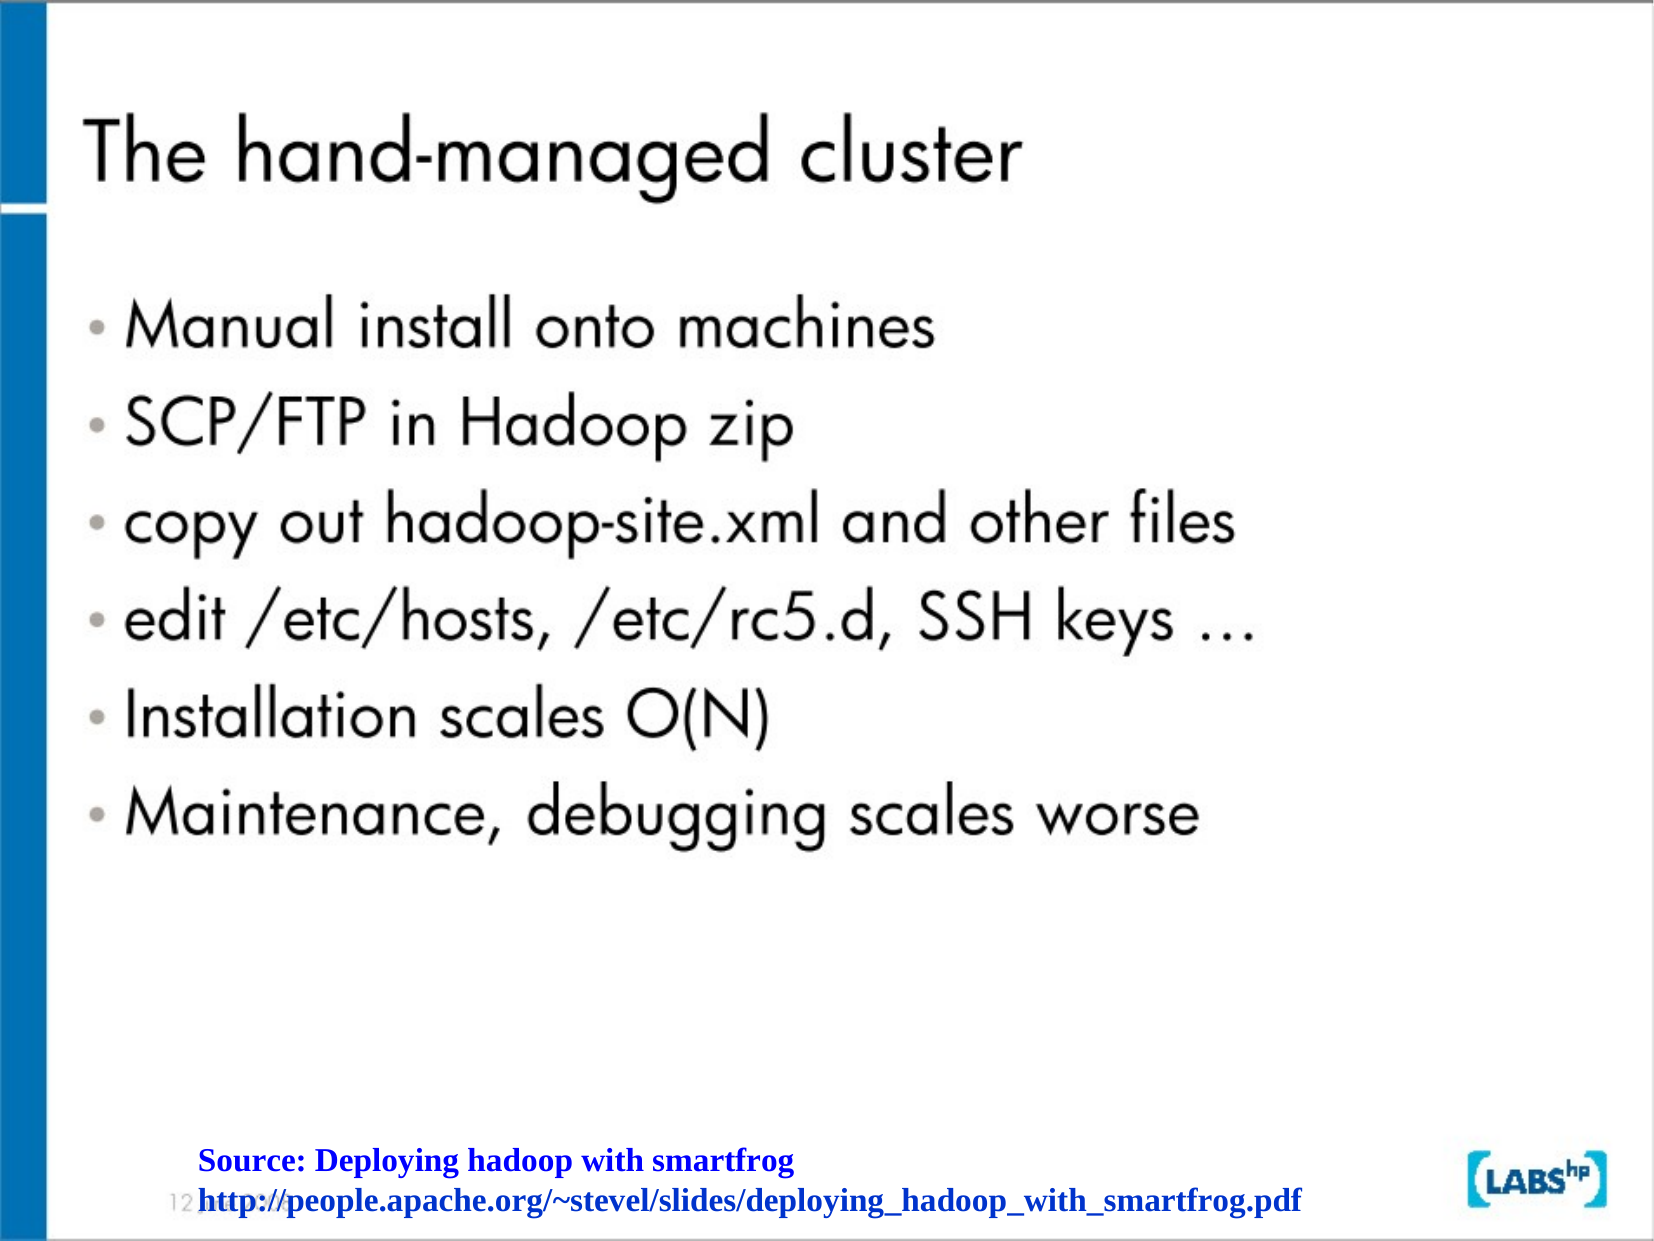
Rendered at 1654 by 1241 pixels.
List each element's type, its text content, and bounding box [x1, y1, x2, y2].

text_box Source: Deploying hadoop with smartfrog http://people.apache.org/~stevel/slides/deploying_hadoop_with_smartfrog.pdf [183, 1128, 1512, 1220]
picture [0, 0, 1654, 1241]
